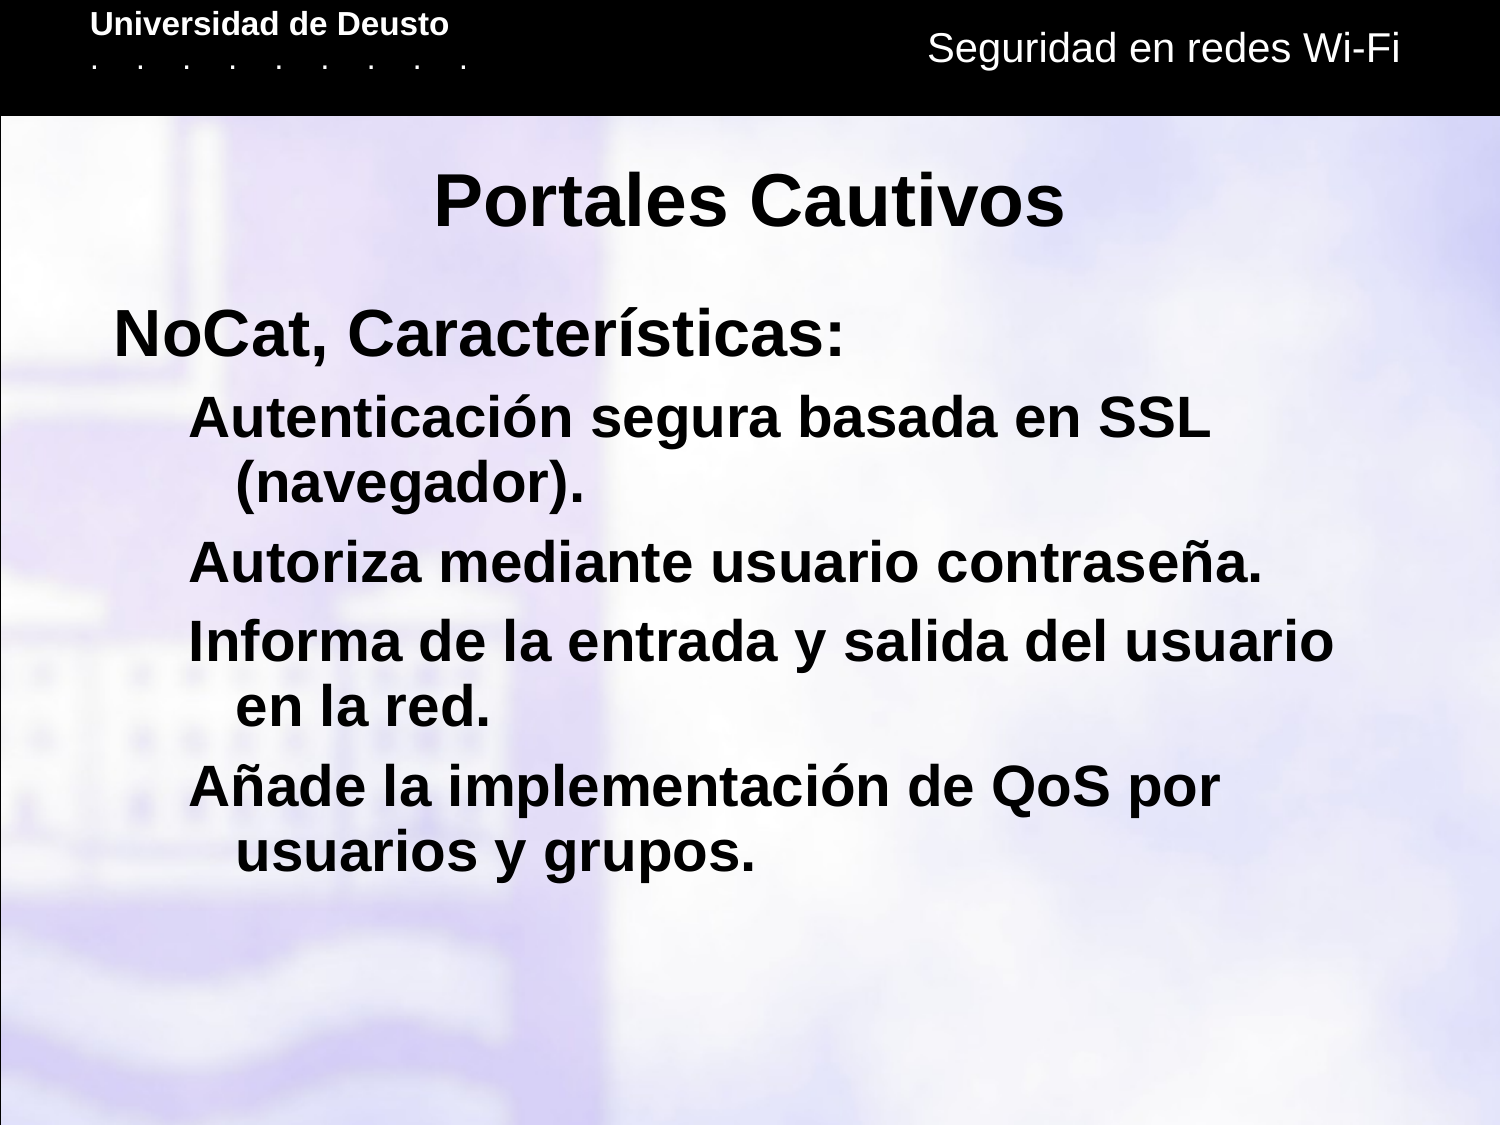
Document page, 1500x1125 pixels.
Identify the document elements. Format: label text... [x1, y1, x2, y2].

picture [1, 116, 1500, 1125]
title Portales Cautivos [112, 137, 1388, 263]
list NoCat, Características: Autenticación segura basada en SSL (navegador). Autoriza mediante usuario contraseña. Informa de la entrada y salida del usuario en la red. Añade la implementación de QoS por usuarios y grupos. [114, 295, 1390, 983]
